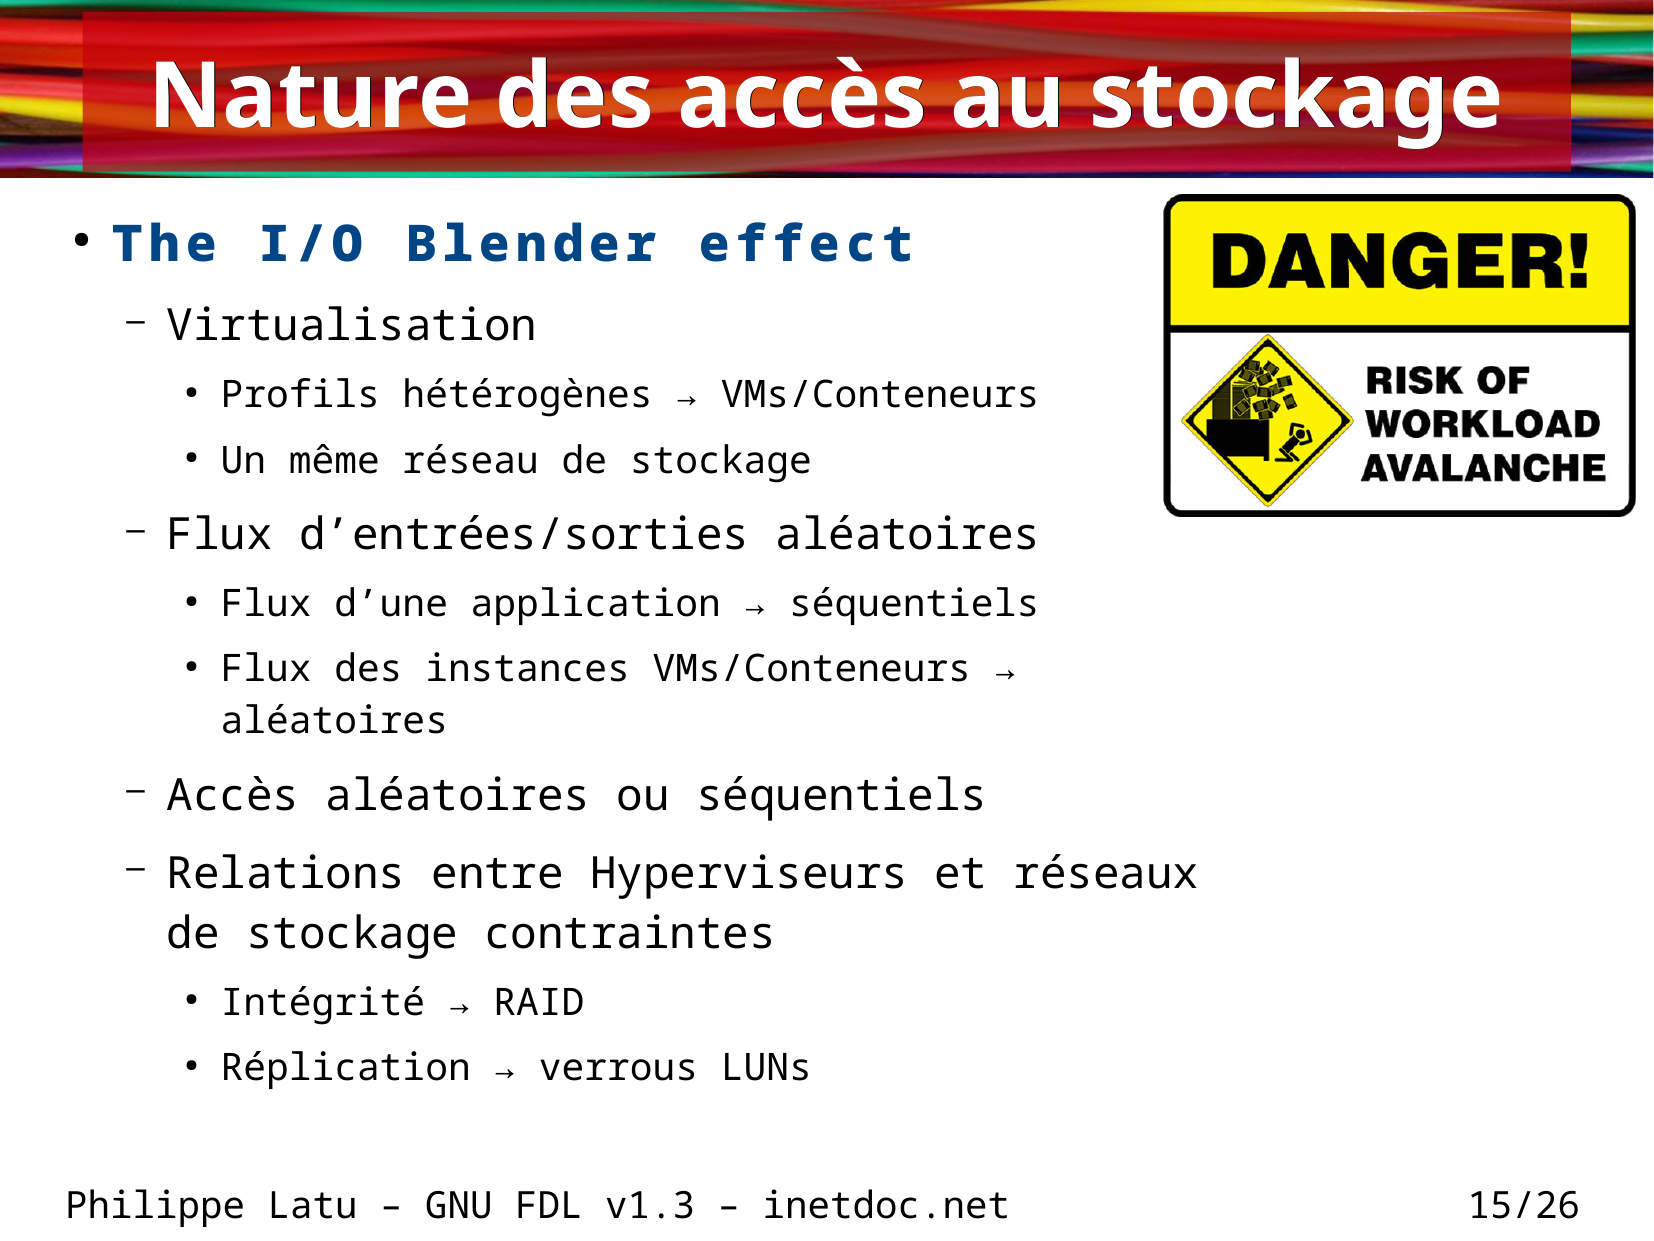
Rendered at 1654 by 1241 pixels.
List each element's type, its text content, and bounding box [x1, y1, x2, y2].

picture [0, 0, 1654, 178]
text_box Philippe Latu – GNU FDL v1.3 – inetdoc.net <numéro>/26 [59, 1133, 1595, 1237]
list The I/O Blender effect Virtualisation Profils hétérogènes → VMs/Conteneurs Un même réseau de stockage Flux d’entrées/sorties aléatoires Flux d’une application → séquentiels Flux des instances VMs/Conteneurs → aléatoires Accès aléatoires ou séquentiels Relations entre Hyperviseurs et réseaux de stockage contraintes Intégrité → RAID Réplication → verrous LUNs [59, 206, 1241, 1098]
title Nature des accès au stockage [82, 11, 1571, 172]
picture [1163, 194, 1636, 517]
